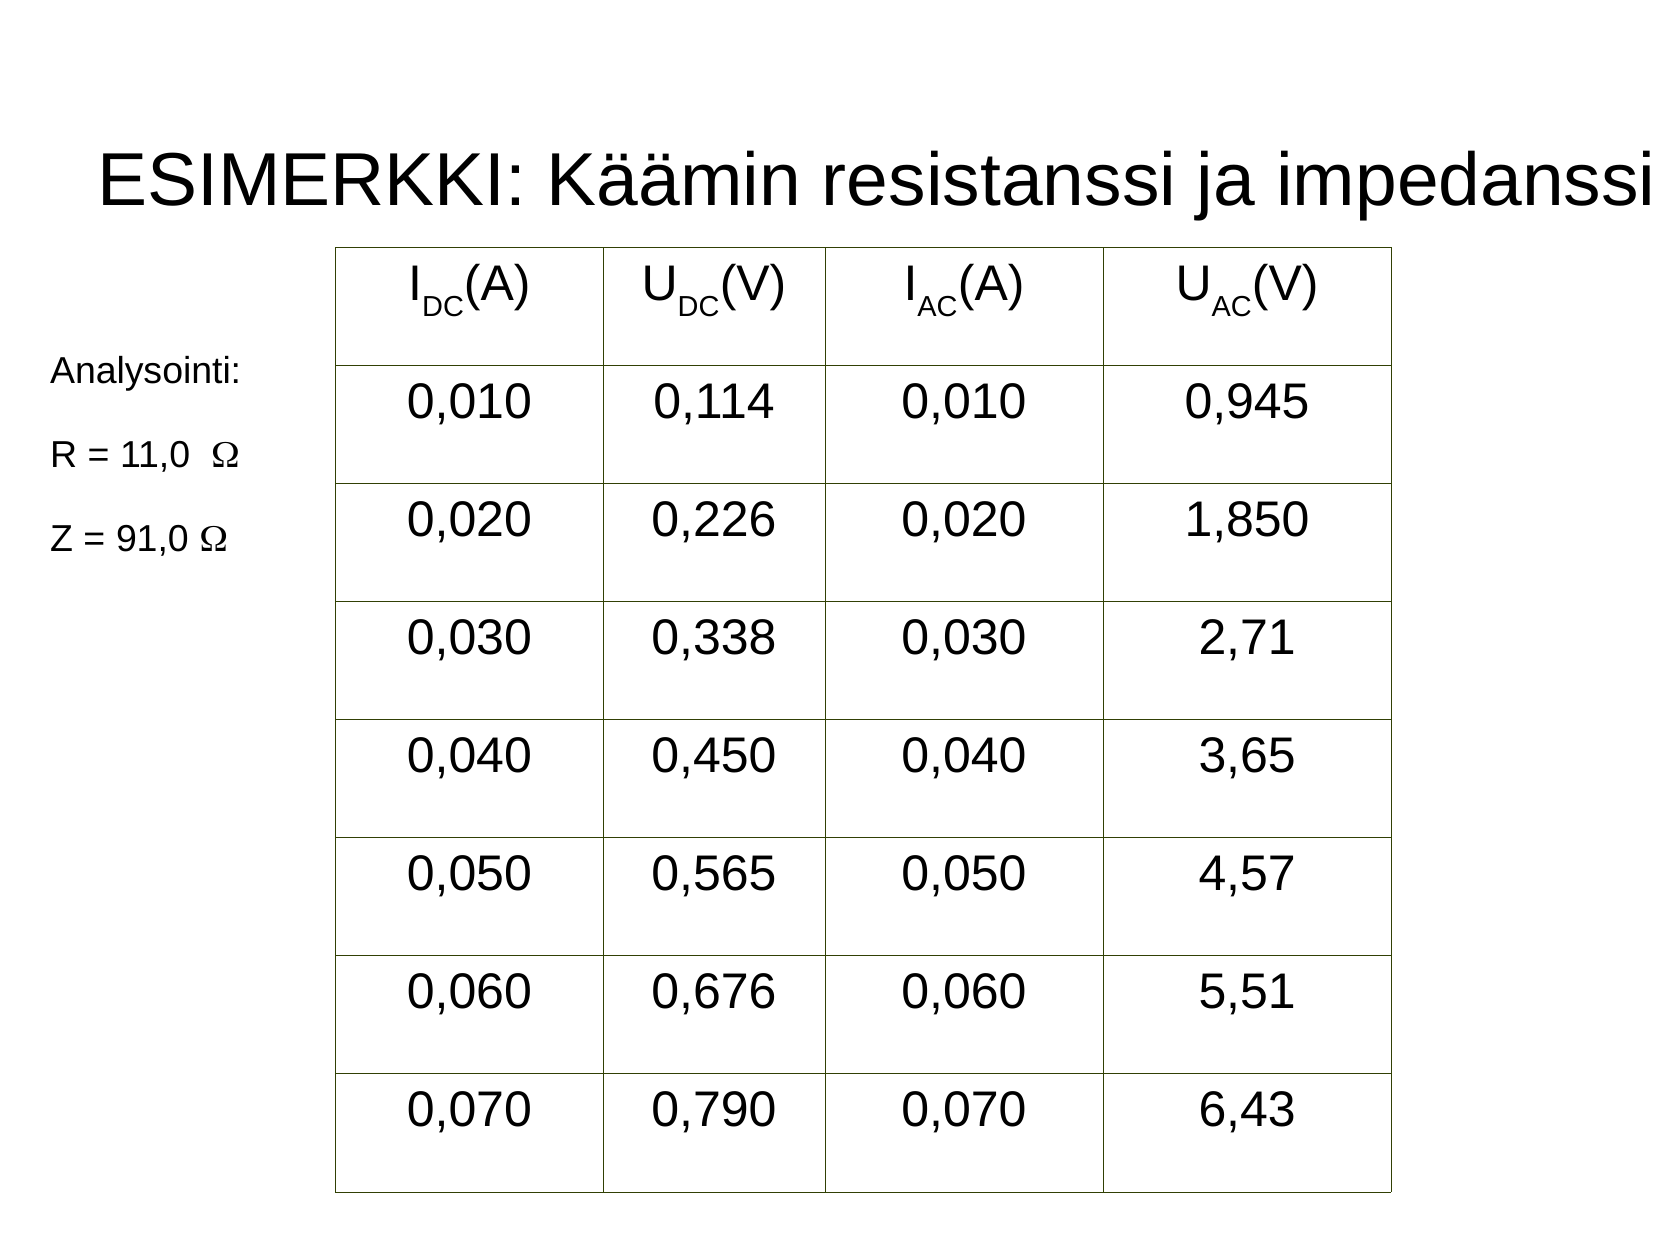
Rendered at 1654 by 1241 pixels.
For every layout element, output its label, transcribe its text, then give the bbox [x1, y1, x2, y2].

table_header IDC(A) [336, 248, 603, 365]
table_header IAC(A) [826, 248, 1103, 365]
table_cell 0,070 [336, 1074, 603, 1192]
table_cell 4,57 [1104, 838, 1391, 955]
table_cell 0,020 [826, 484, 1103, 601]
table_cell 6,43 [1104, 1074, 1391, 1192]
table_cell 0,565 [604, 838, 825, 955]
table_cell 5,51 [1104, 956, 1391, 1073]
text_box Analysointi: R = 11,0 W Z = 91,0 W [35, 342, 414, 576]
table_cell 0,676 [604, 956, 825, 1073]
table_header UAC(V) [1104, 248, 1391, 365]
table_cell 0,020 [414, 505, 427, 533]
table_cell 0,020 [336, 484, 603, 601]
table_cell 0,030 [336, 602, 603, 719]
table_cell 0,050 [826, 838, 1103, 955]
table_cell 0,060 [336, 956, 603, 1073]
table_cell 3,65 [1104, 720, 1391, 837]
table_cell 0,040 [826, 720, 1103, 837]
table_cell 0,070 [826, 1074, 1103, 1192]
table_cell 0,226 [604, 484, 825, 601]
table_cell 0,060 [826, 956, 1103, 1073]
table_cell 0,790 [604, 1074, 825, 1192]
table_cell 0,945 [1104, 366, 1391, 483]
table_cell 0,450 [604, 720, 825, 837]
table_cell 0,114 [604, 366, 825, 483]
table_cell 0,050 [336, 838, 603, 955]
table_cell 0,010 [414, 387, 427, 415]
table_cell 2,71 [1104, 602, 1391, 719]
table_cell 0,010 [414, 366, 603, 483]
table_cell 0,010 [826, 366, 1103, 483]
table_header UDC(V) [604, 248, 825, 365]
table_cell 0,030 [826, 602, 1103, 719]
table_cell 0,338 [604, 602, 825, 719]
table_cell 0,040 [336, 720, 603, 837]
table_cell 1,850 [1104, 484, 1391, 601]
text_box ESIMERKKI: Käämin resistanssi ja impedanssi [82, 129, 1654, 313]
